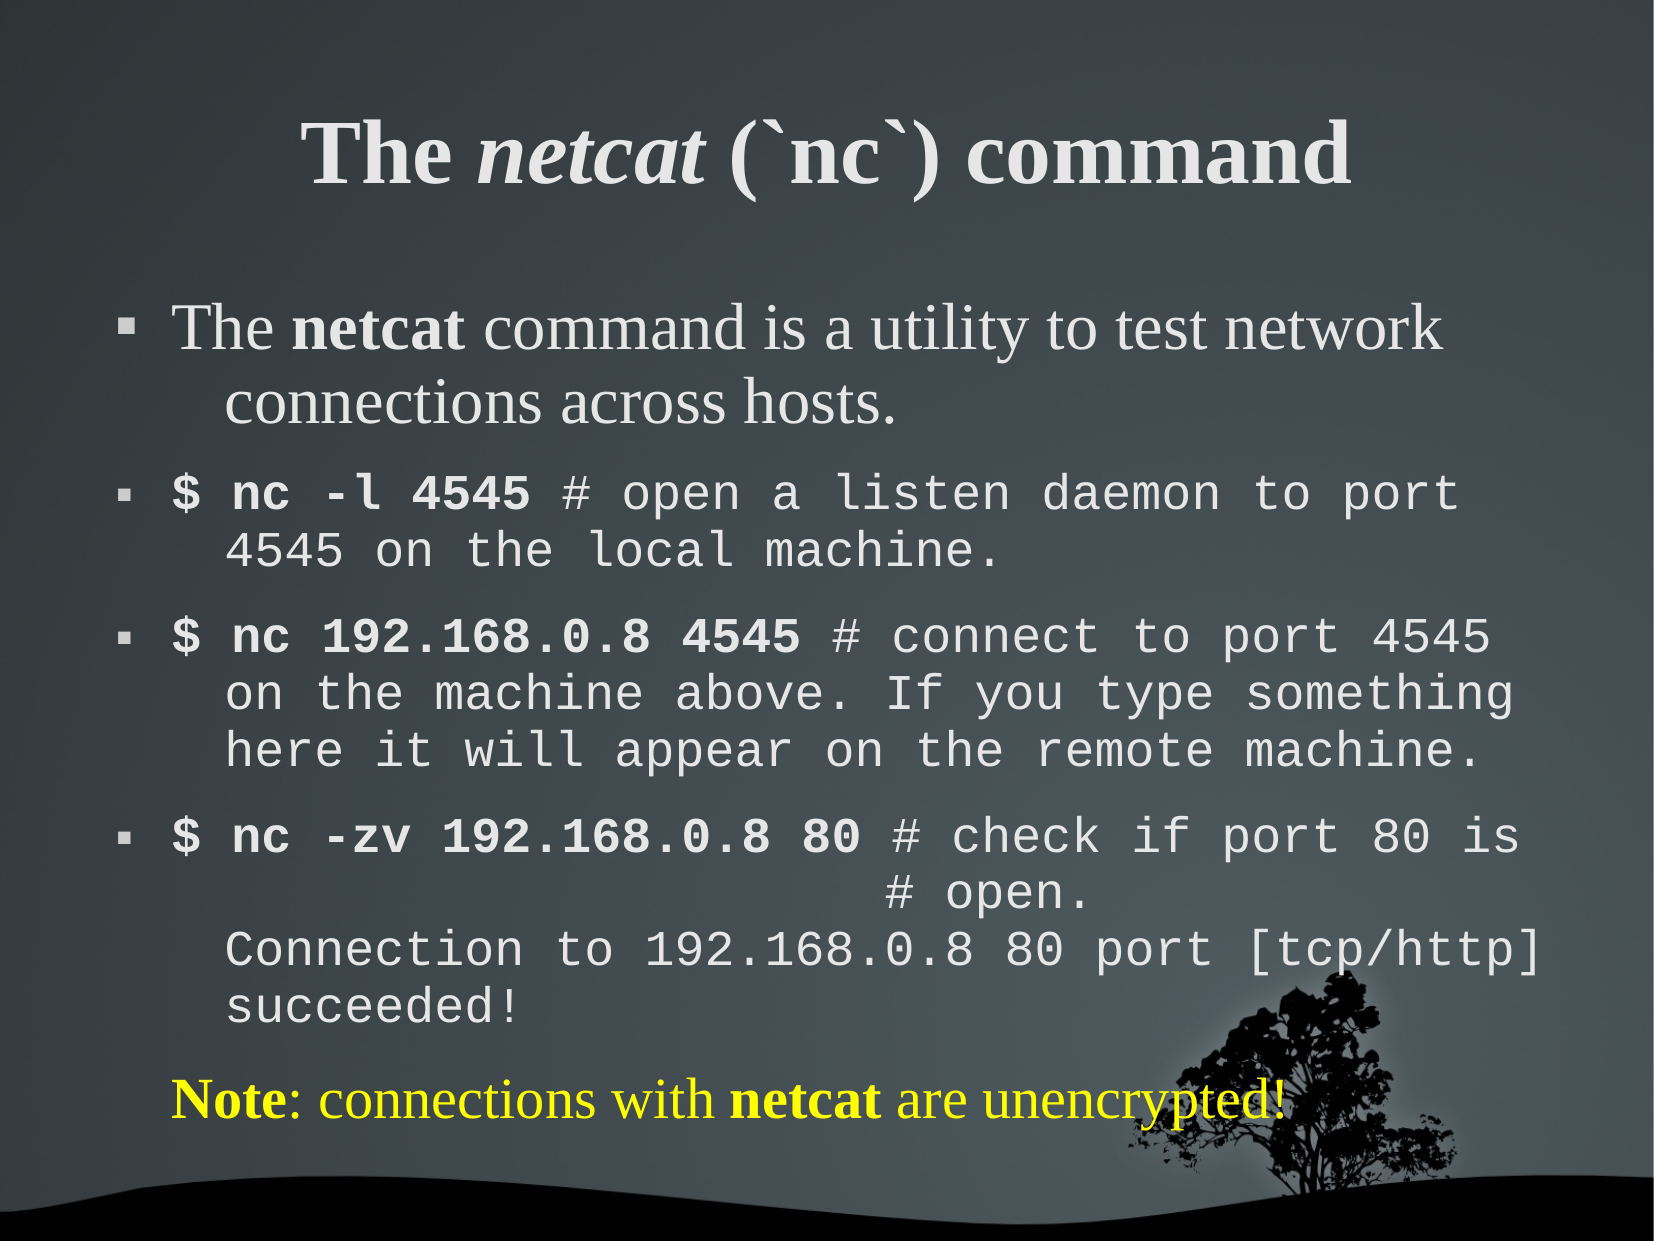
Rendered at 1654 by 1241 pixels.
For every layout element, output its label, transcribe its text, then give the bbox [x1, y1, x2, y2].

picture [0, 0, 1654, 1241]
title The netcat (`nc`) command [82, 49, 1571, 257]
list The netcat command is a utility to test network connections across hosts. $ nc -l 4545 # open a listen daemon to port 4545 on the local machine. $ nc 192.168.0.8 4545 # connect to port 4545 on the machine above. If you type something here it will appear on the remote machine. $ nc -zv 192.168.0.8 80 # check if port 80 is # open. Connection to 192.168.0.8 80 port [tcp/http] succeeded! Note: connections with netcat are unencrypted! [82, 290, 1571, 1132]
